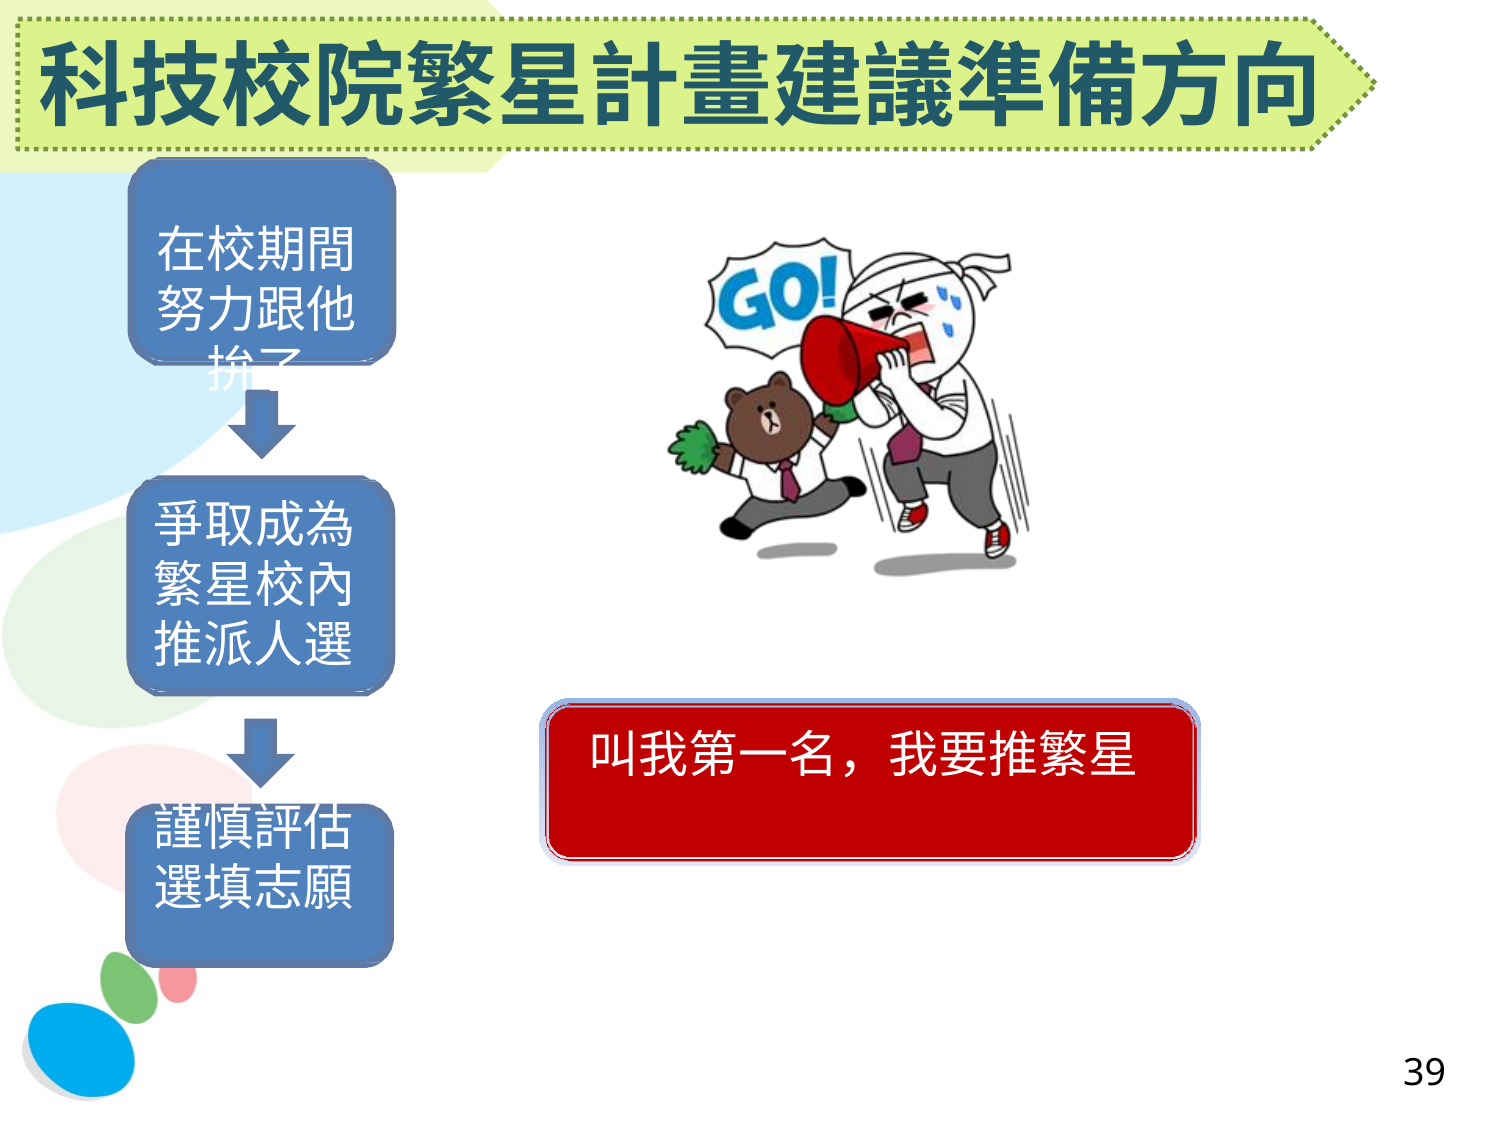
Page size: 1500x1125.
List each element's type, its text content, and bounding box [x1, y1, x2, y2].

text_box [17, 19, 1317, 150]
title 科技校院繁星計畫建議準備方向 [36, 24, 1326, 139]
text_box [127, 157, 397, 363]
text_box 39 [1396, 1055, 1451, 1102]
text_box 在校期間 努力跟他 拚了 爭取成為 繁星校內推派人選 叫我第一名，我要推繁星 謹慎評估 選填志願 [150, 215, 1141, 925]
picture [1141, 699, 1201, 866]
text_box [125, 804, 394, 968]
text_box [1326, 37, 1372, 133]
text_box [126, 479, 150, 694]
